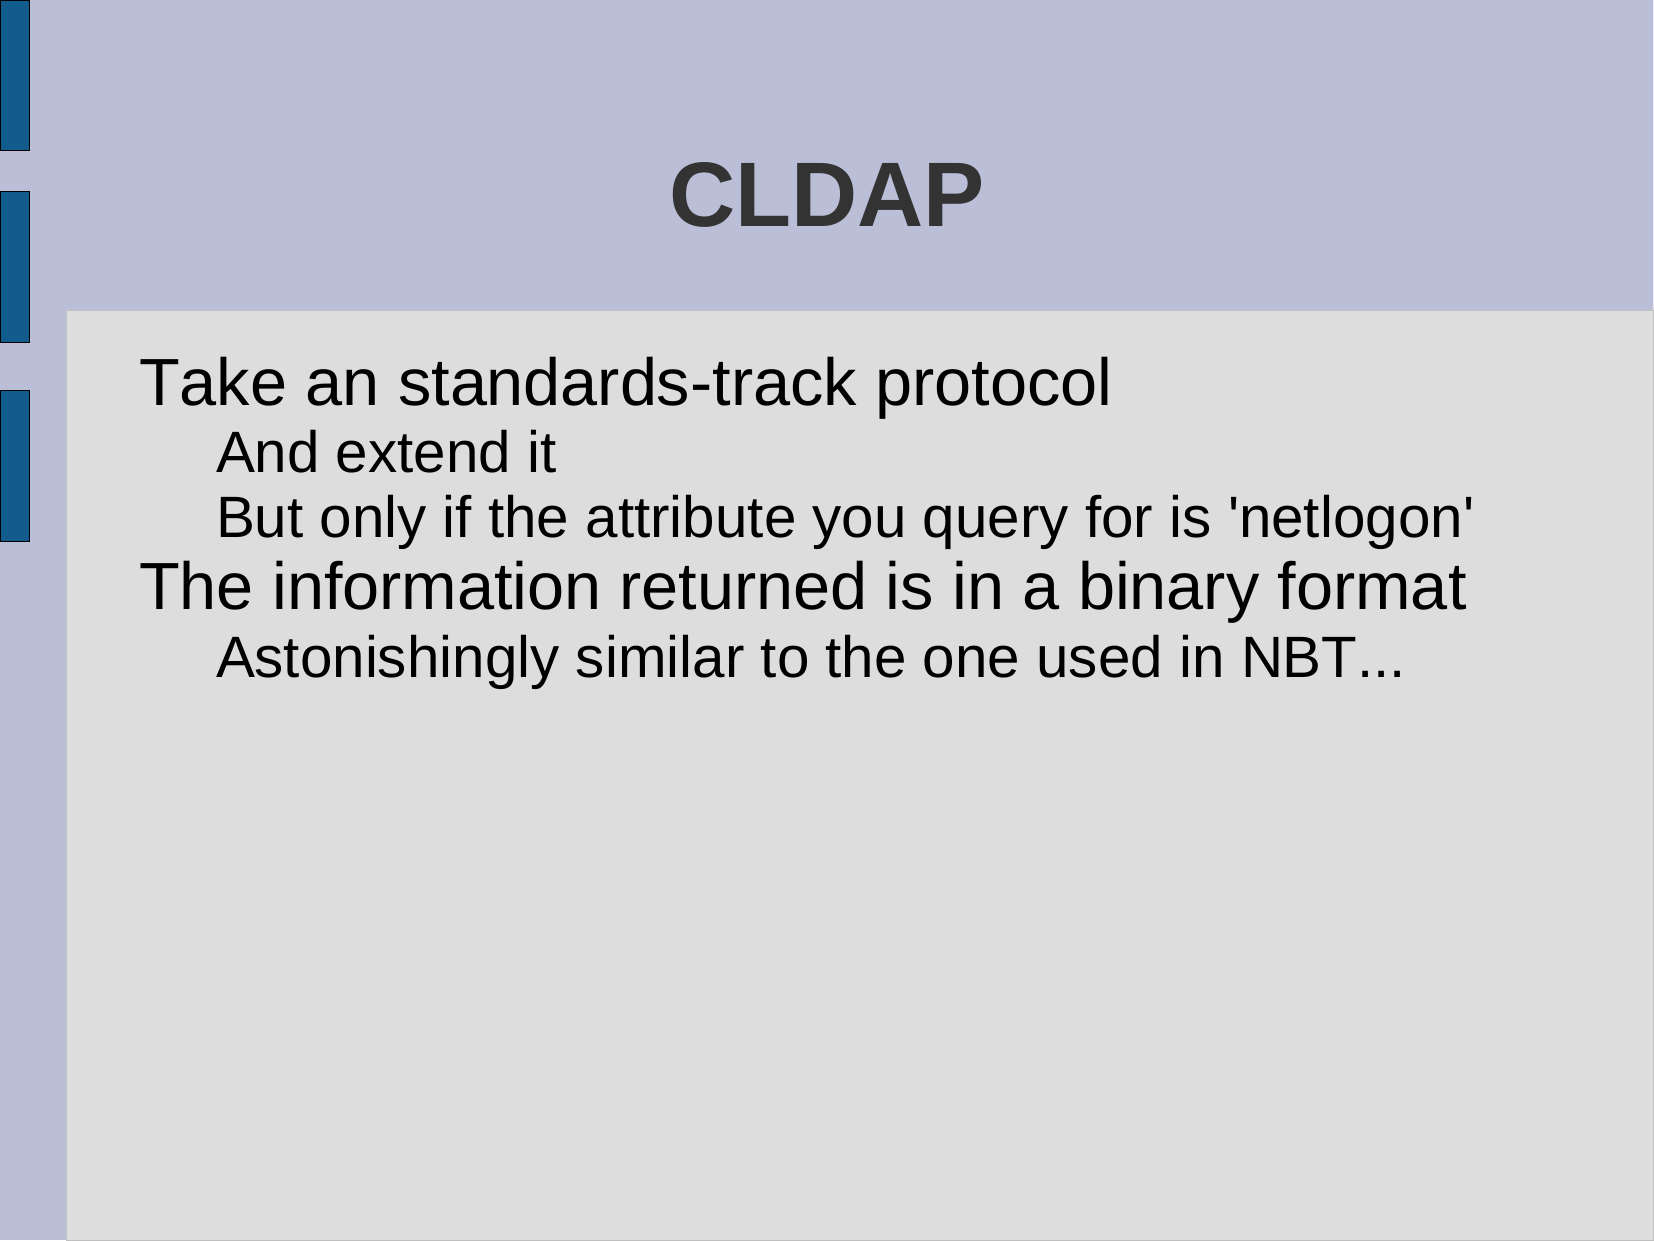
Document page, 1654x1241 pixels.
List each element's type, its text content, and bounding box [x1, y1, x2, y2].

title CLDAP [121, 91, 1534, 299]
list Take an standards-track protocol And extend it But only if the attribute you query for is 'netlogon' The information returned is in a binary format Astonishingly similar to the one used in NBT... [121, 344, 1534, 1127]
